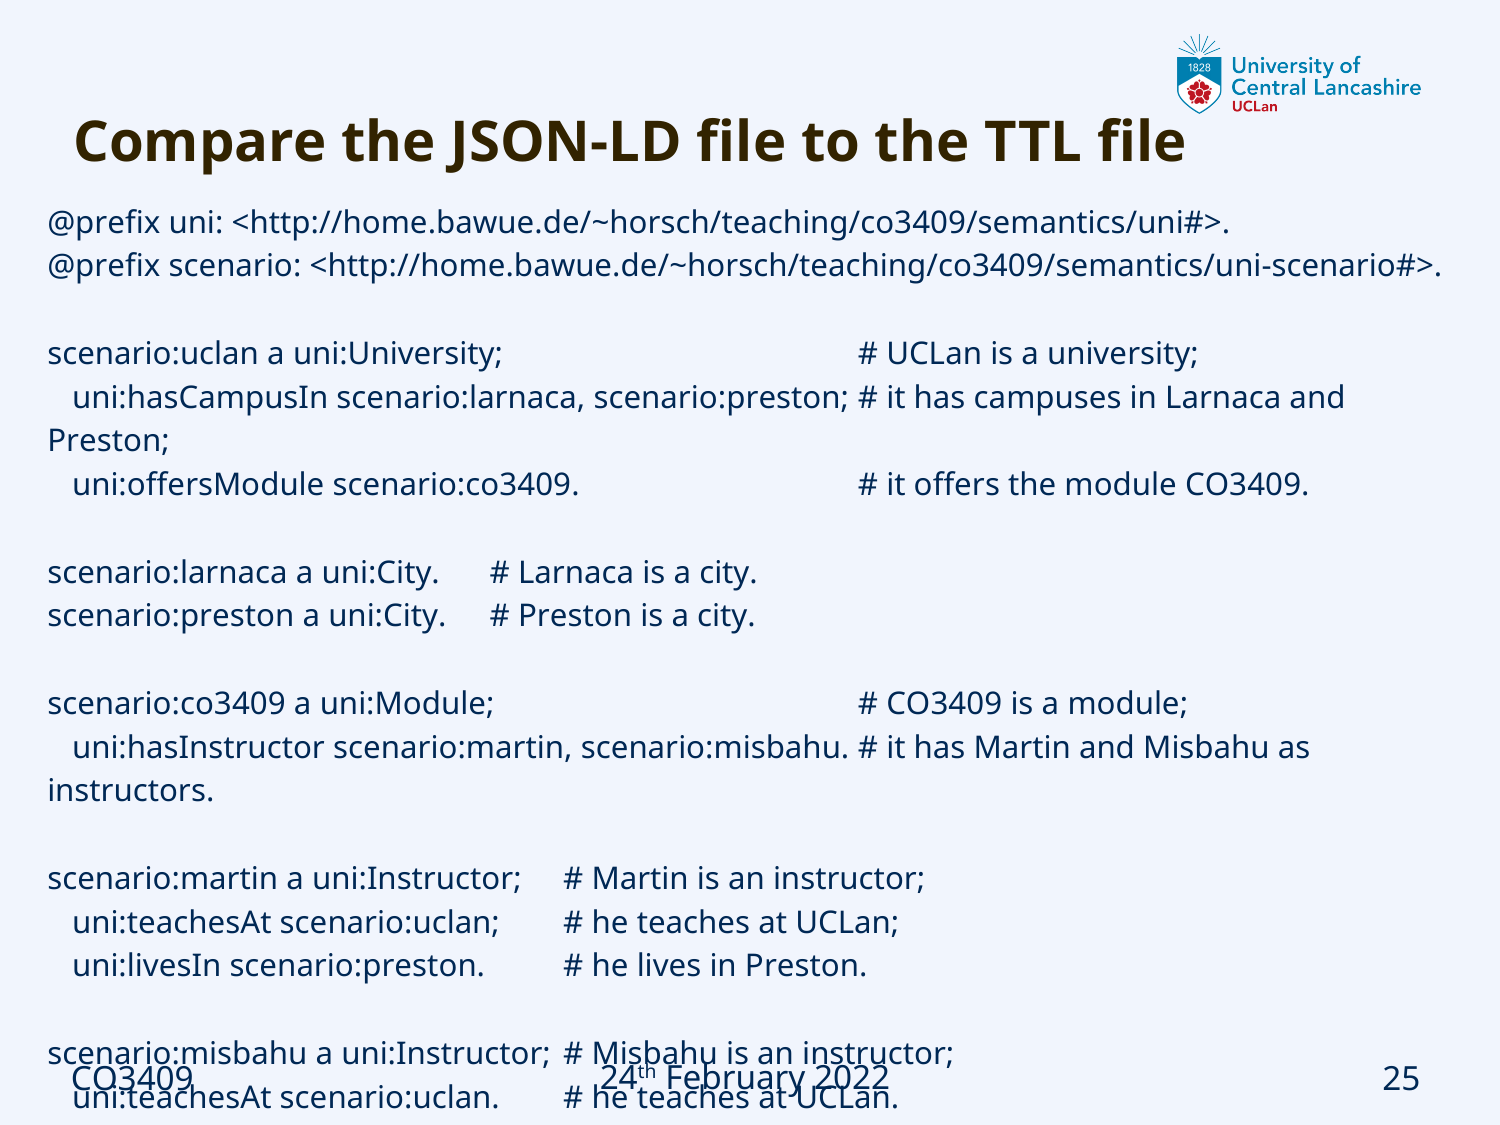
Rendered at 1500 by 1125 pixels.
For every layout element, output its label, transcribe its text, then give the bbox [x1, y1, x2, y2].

picture [1177, 34, 1421, 93]
title Compare the JSON-LD file to the TTL file [58, 93, 1475, 186]
text_box @prefix uni: <http://home.bawue.de/~horsch/teaching/co3409/semantics/uni#>. @prefix scenario: <http://home.bawue.de/~horsch/teaching/co3409/semantics/uni-scenario#>. scenario:uclan a uni:University; # UCLan is a university; uni:hasCampusIn scenario:larnaca, scenario:preston; # it has campuses in Larnaca and Preston; uni:offersModule scenario:co3409. # it offers the module CO3409. scenario:larnaca a uni:City. # Larnaca is a city. scenario:preston a uni:City. # Preston is a city. scenario:co3409 a uni:Module; # CO3409 is a module; uni:hasInstructor scenario:martin, scenario:misbahu. # it has Martin and Misbahu as instructors. scenario:martin a uni:Instructor; # Martin is an instructor; uni:teachesAt scenario:uclan; # he teaches at UCLan; uni:livesIn scenario:preston. # he lives in Preston. scenario:misbahu a uni:Instructor; # Misbahu is an instructor; uni:teachesAt scenario:uclan. # he teaches at UCLan. [32, 188, 1480, 1035]
